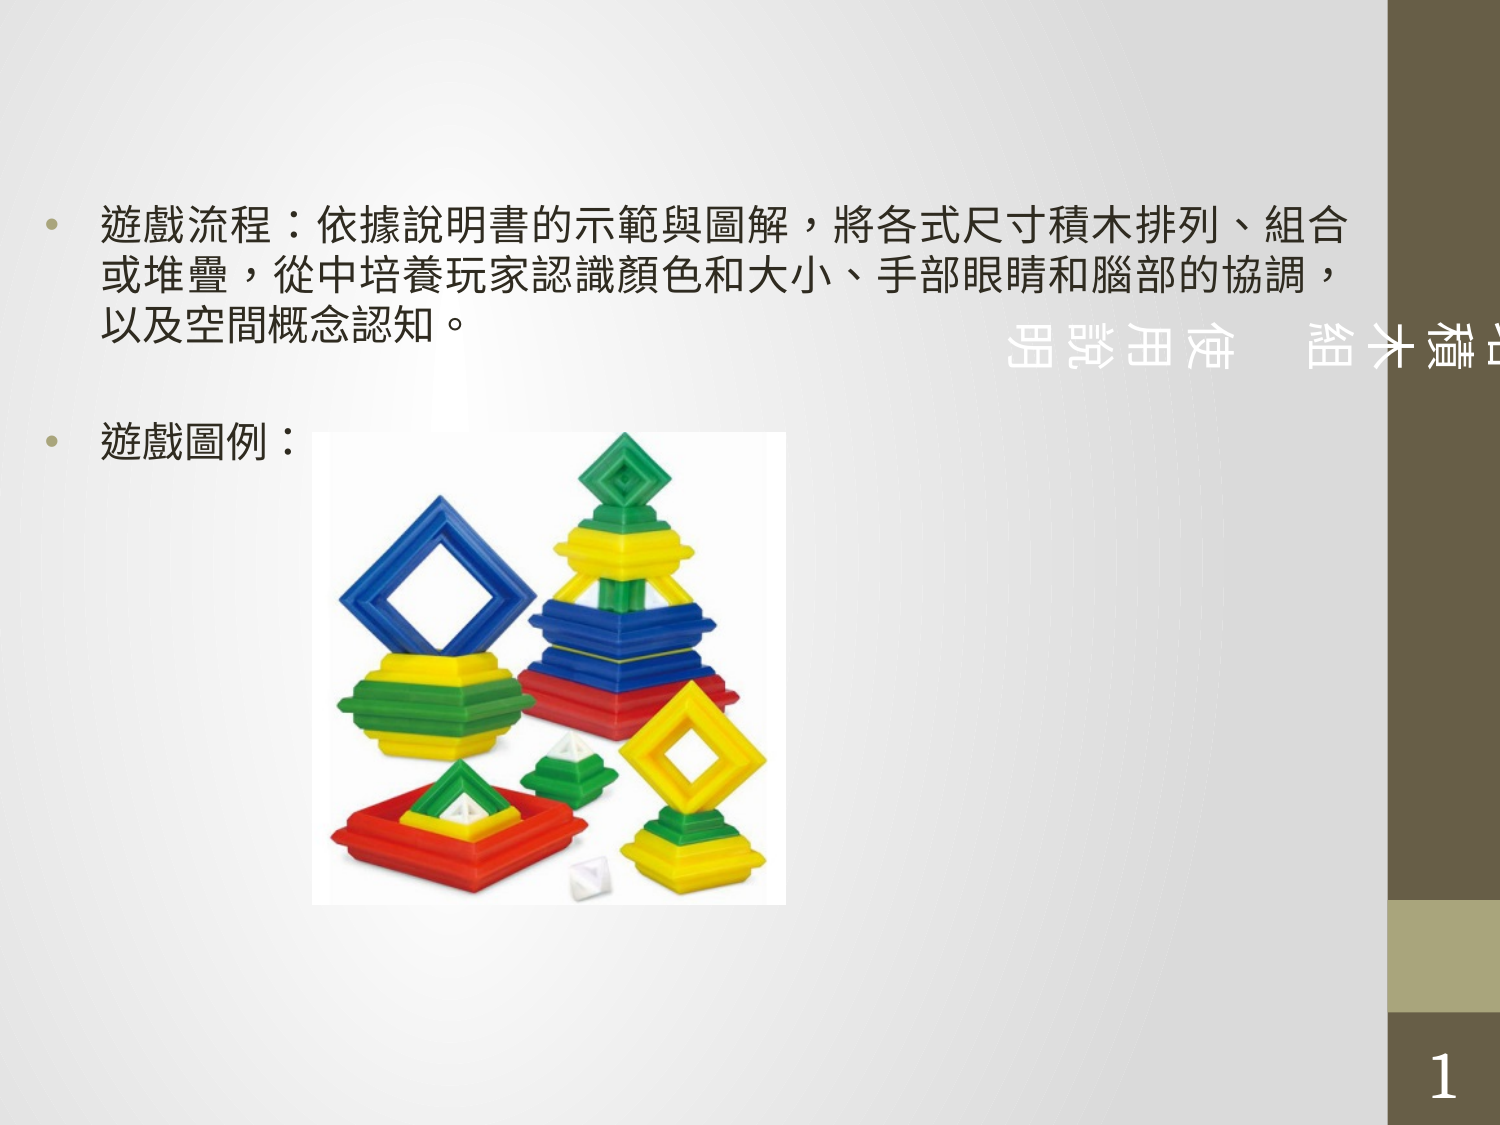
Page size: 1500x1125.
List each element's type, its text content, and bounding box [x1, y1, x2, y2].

list 遊戲流程：依據說明書的示範與圖解，將各式尺寸積木排列、組合或堆疊，從中培養玩家認識顏色和大小、手部眼睛和腦部的協調，以及空間概念認知。 遊戲圖例： [29, 51, 1365, 905]
picture [312, 432, 786, 905]
text_box 1 [1387, 1023, 1500, 1119]
text_box ３Ｄ金塔積木組 使用說明 [1392, 0, 1484, 705]
